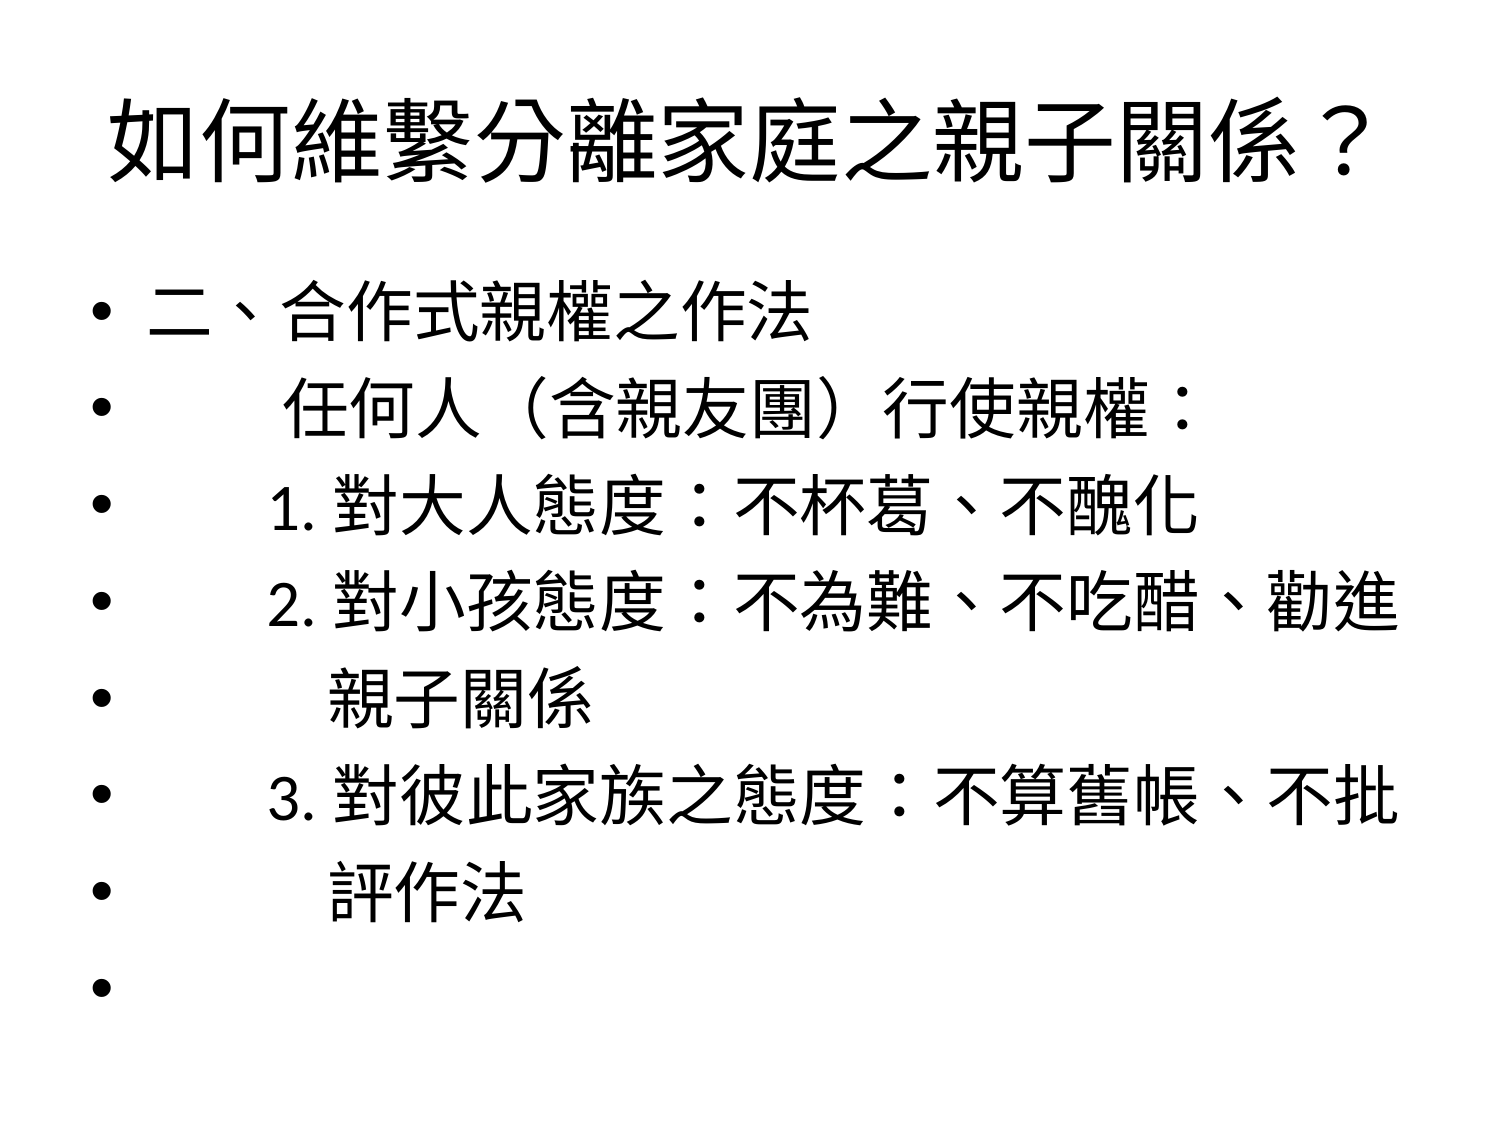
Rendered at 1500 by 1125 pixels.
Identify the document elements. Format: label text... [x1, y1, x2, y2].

list 二、合作式親權之作法 任何人（含親友團）行使親權： 1.對大人態度：不杯葛、不醜化 2.對小孩態度：不為難、不吃醋、勸進 親子關係 3.對彼此家族之態度：不算舊帳、不批 評作法 [75, 262, 1426, 1005]
title 如何維繫分離家庭之親子關係？ [75, 45, 1426, 233]
